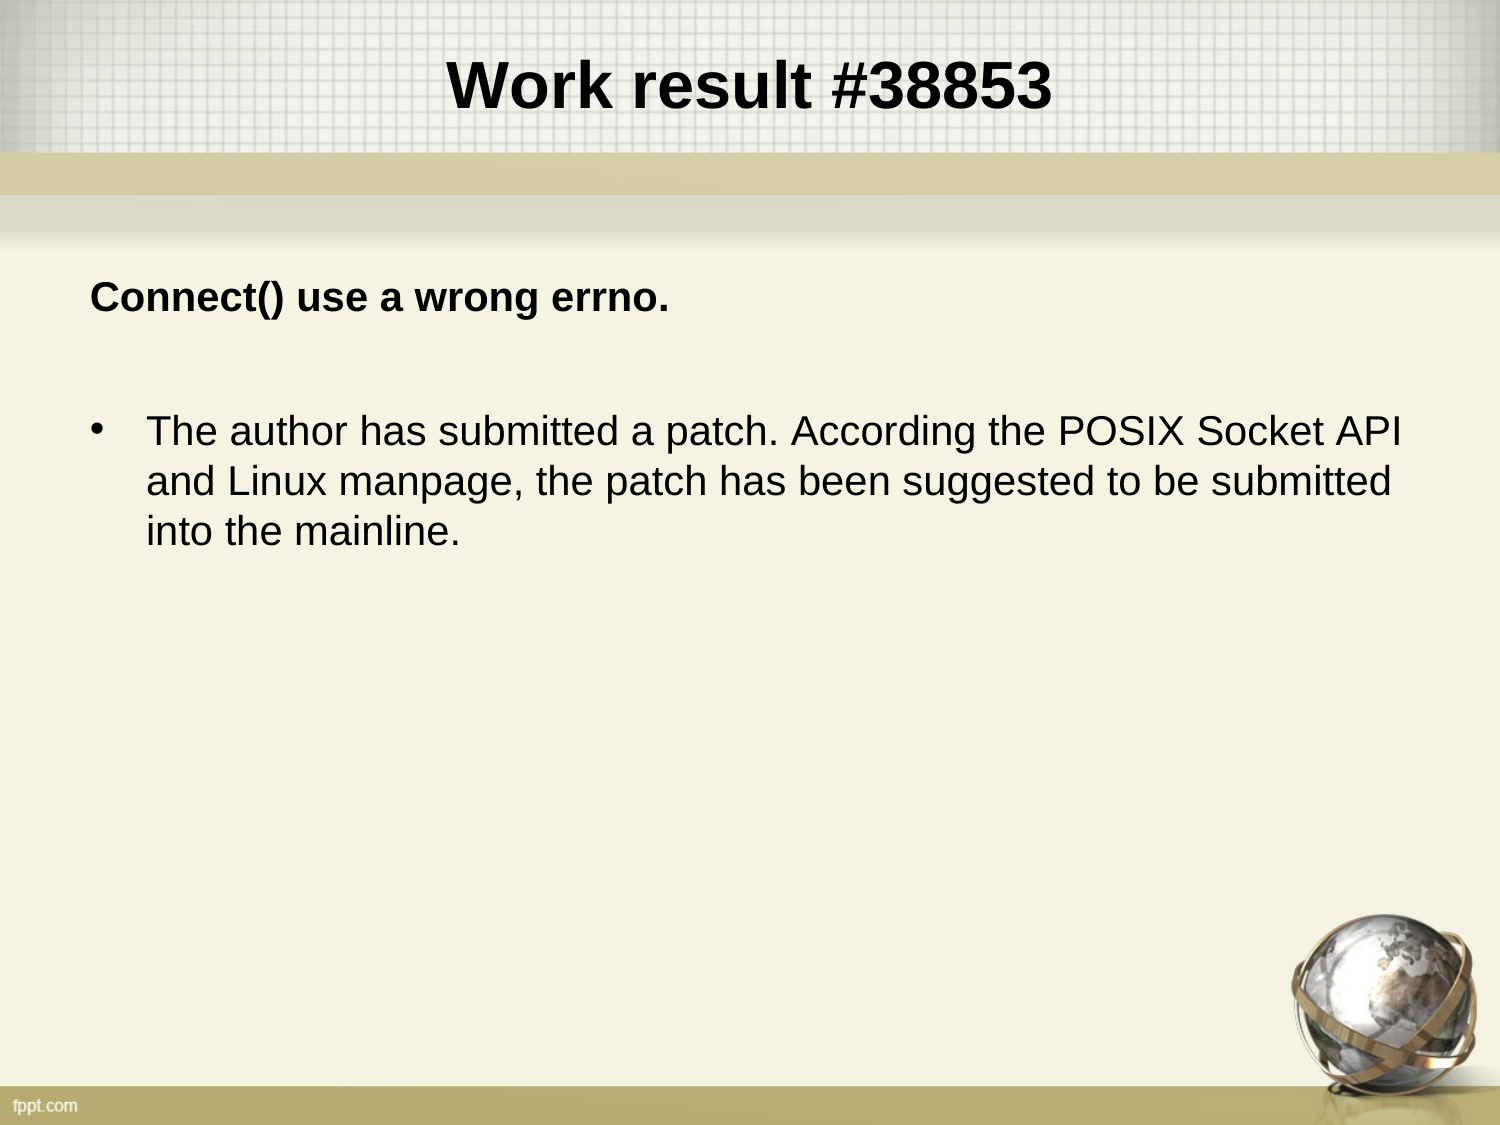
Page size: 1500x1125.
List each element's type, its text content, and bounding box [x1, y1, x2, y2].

title Work result #38853 [75, 21, 1426, 142]
picture [0, 0, 1500, 1125]
list Connect() use a wrong errno. The author has submitted a patch. According the POSIX Socket API and Linux manpage, the patch has been suggested to be submitted into the mainline. [75, 262, 1426, 1051]
